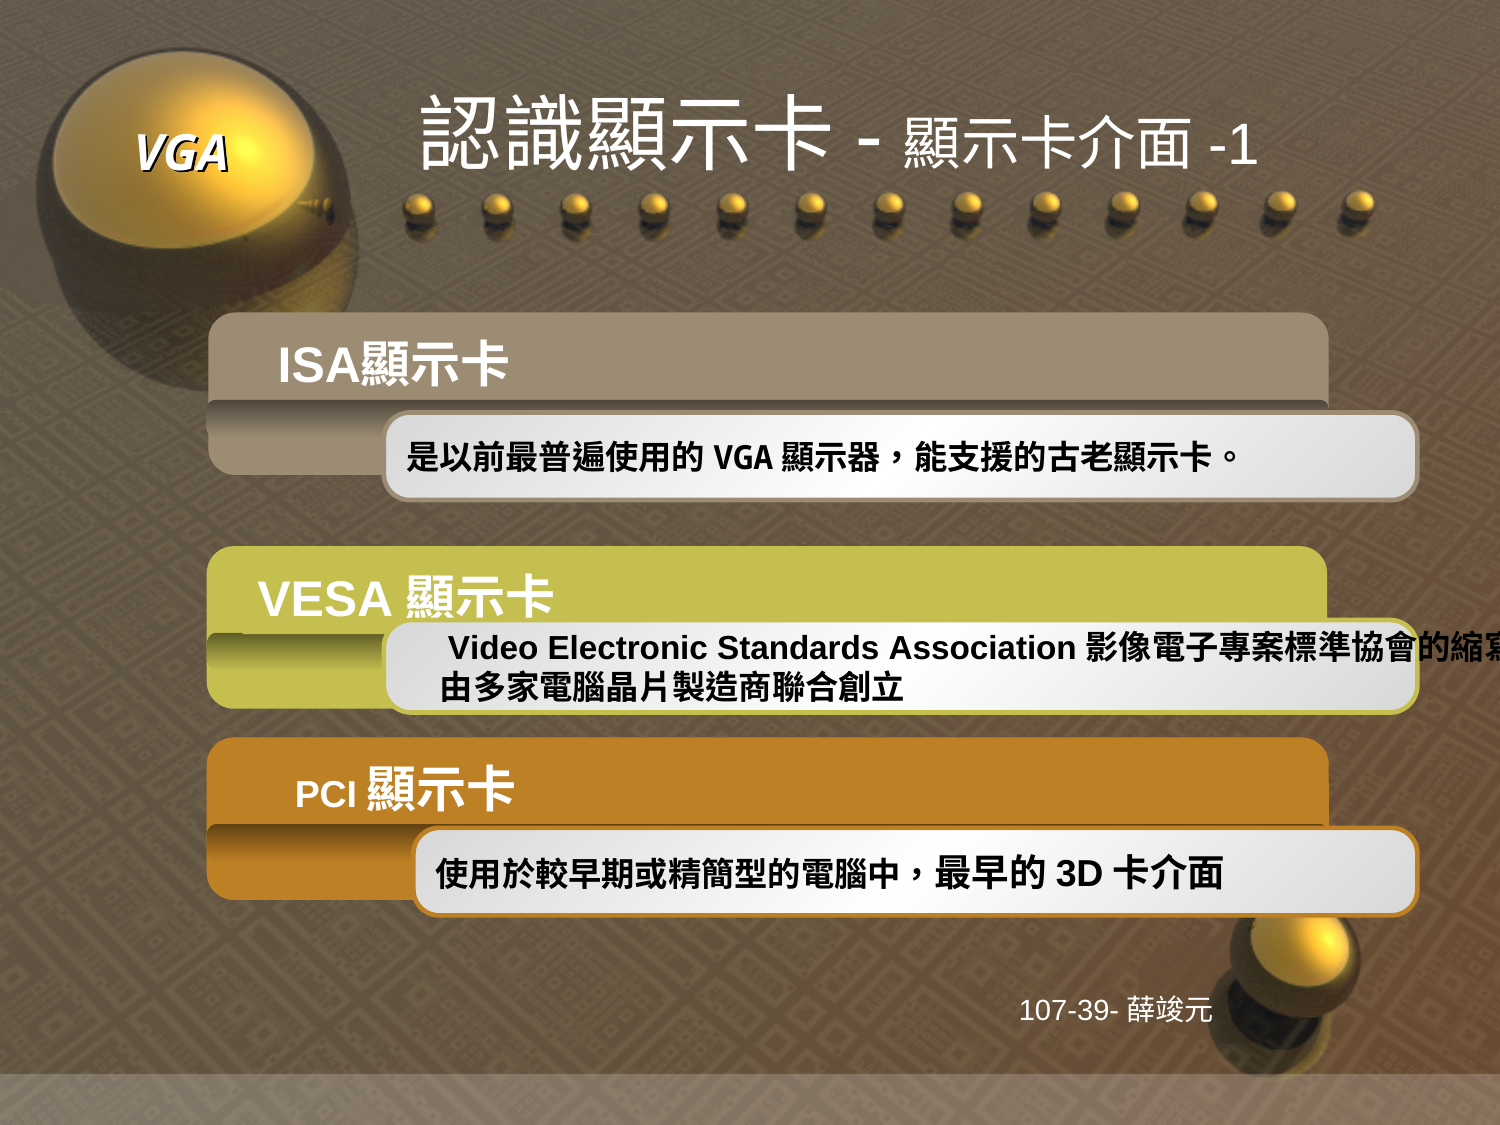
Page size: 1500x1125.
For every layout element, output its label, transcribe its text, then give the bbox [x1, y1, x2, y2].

picture [1494, 639, 1500, 646]
text_box ISA顯示卡 [262, 324, 694, 401]
text_box 是以前最普遍使用的VGA顯示器，能支援的古老顯示卡。 [383, 412, 1418, 501]
text_box [206, 546, 1328, 709]
text_box VESA顯示卡 [242, 558, 711, 635]
text_box PCI顯示卡 [269, 749, 686, 826]
text_box [206, 737, 1329, 900]
text_box [206, 312, 1329, 475]
title 認識顯示卡-顯示卡介面-1 [375, 73, 1438, 189]
text_box Video Electronic Standards Association影像電子專案標準協會的縮寫 由多家電腦晶片製造商聯合創立 [383, 620, 1418, 713]
text_box 使用於較早期或精簡型的電腦中，最早的3D卡介面 [413, 827, 1418, 916]
picture [0, 0, 1500, 1073]
